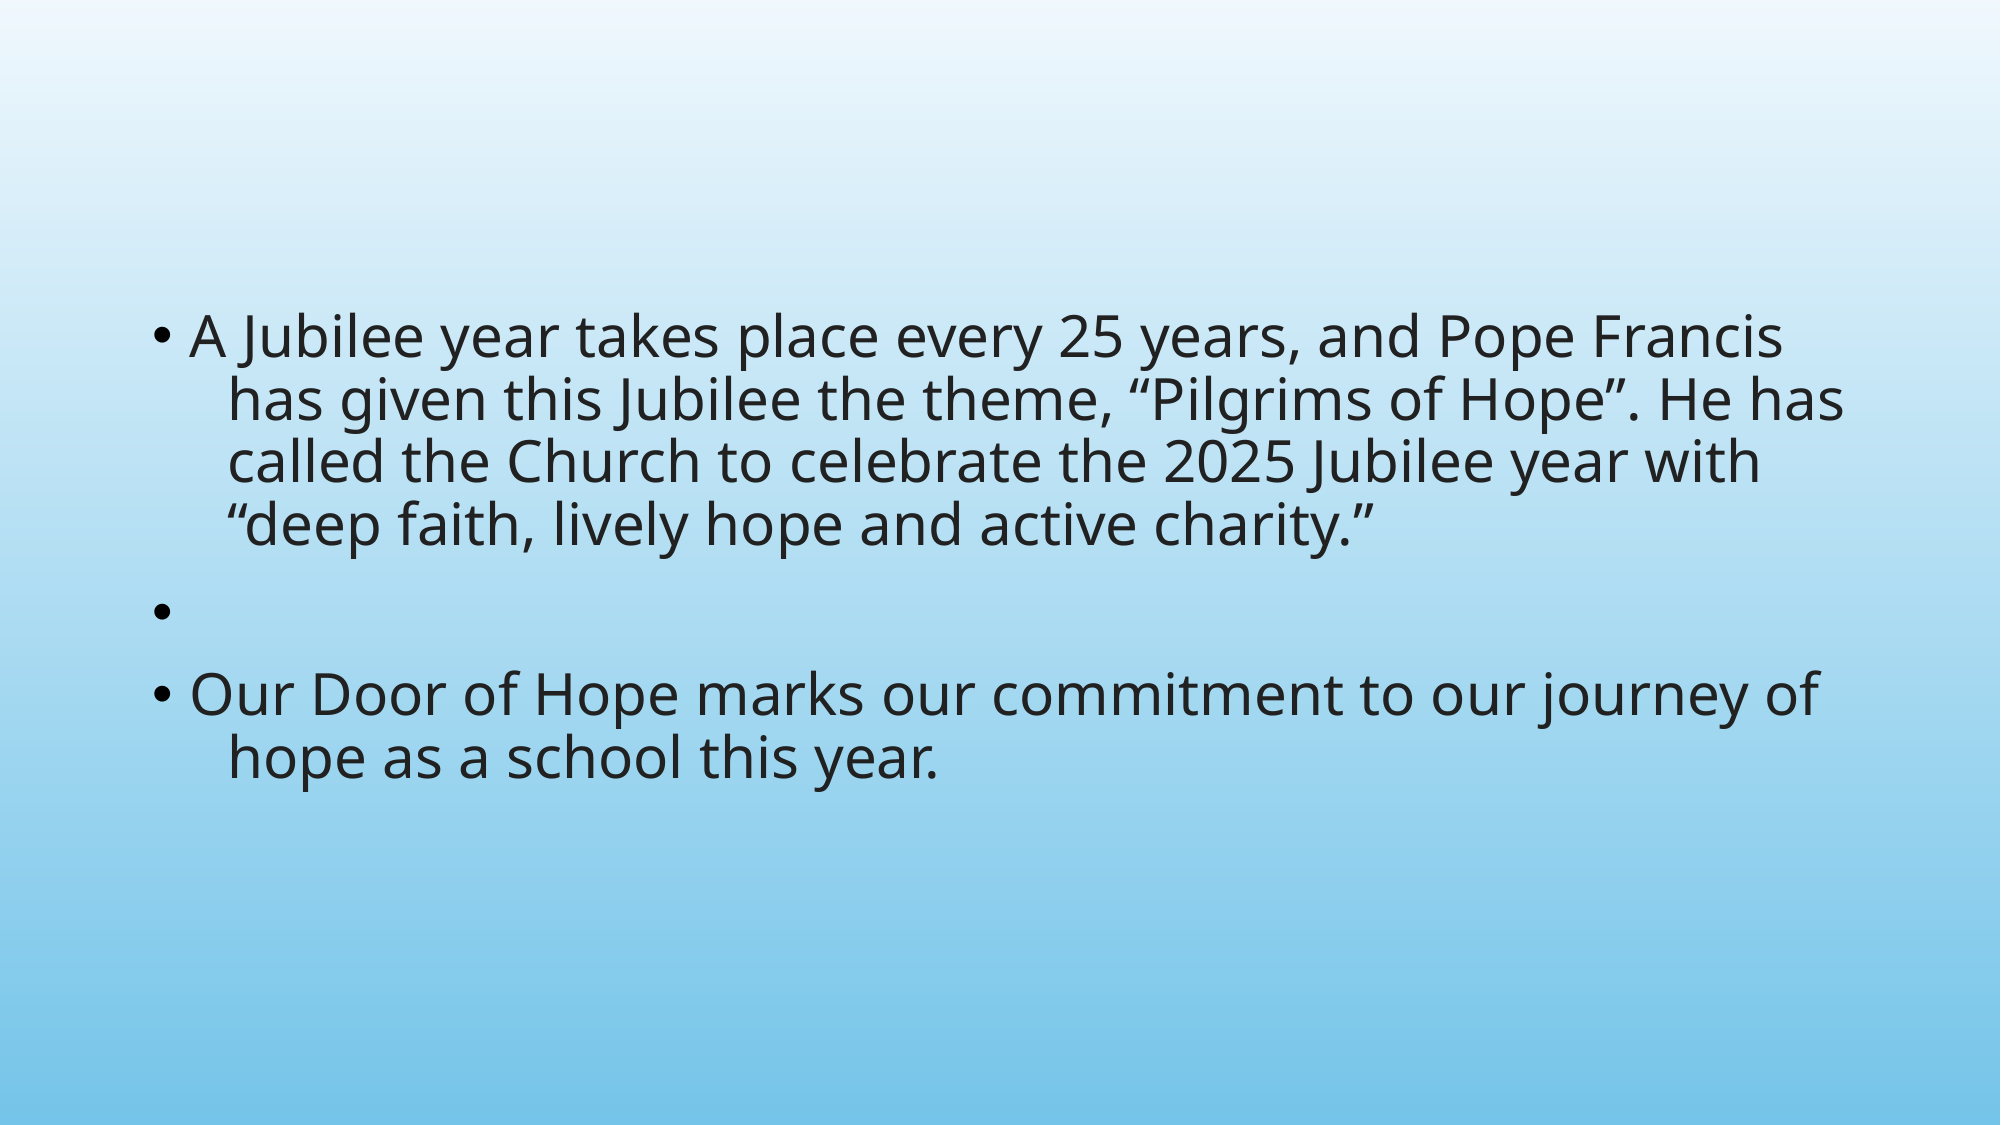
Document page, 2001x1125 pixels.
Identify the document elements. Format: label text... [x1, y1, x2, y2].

list A Jubilee year takes place every 25 years, and Pope Francis has given this Jubilee the theme, “Pilgrims of Hope”. He has called the Church to celebrate the 2025 Jubilee year with “deep faith, lively hope and active charity.” Our Door of Hope marks our commitment to our journey of hope as a school this year. [137, 299, 1863, 1014]
